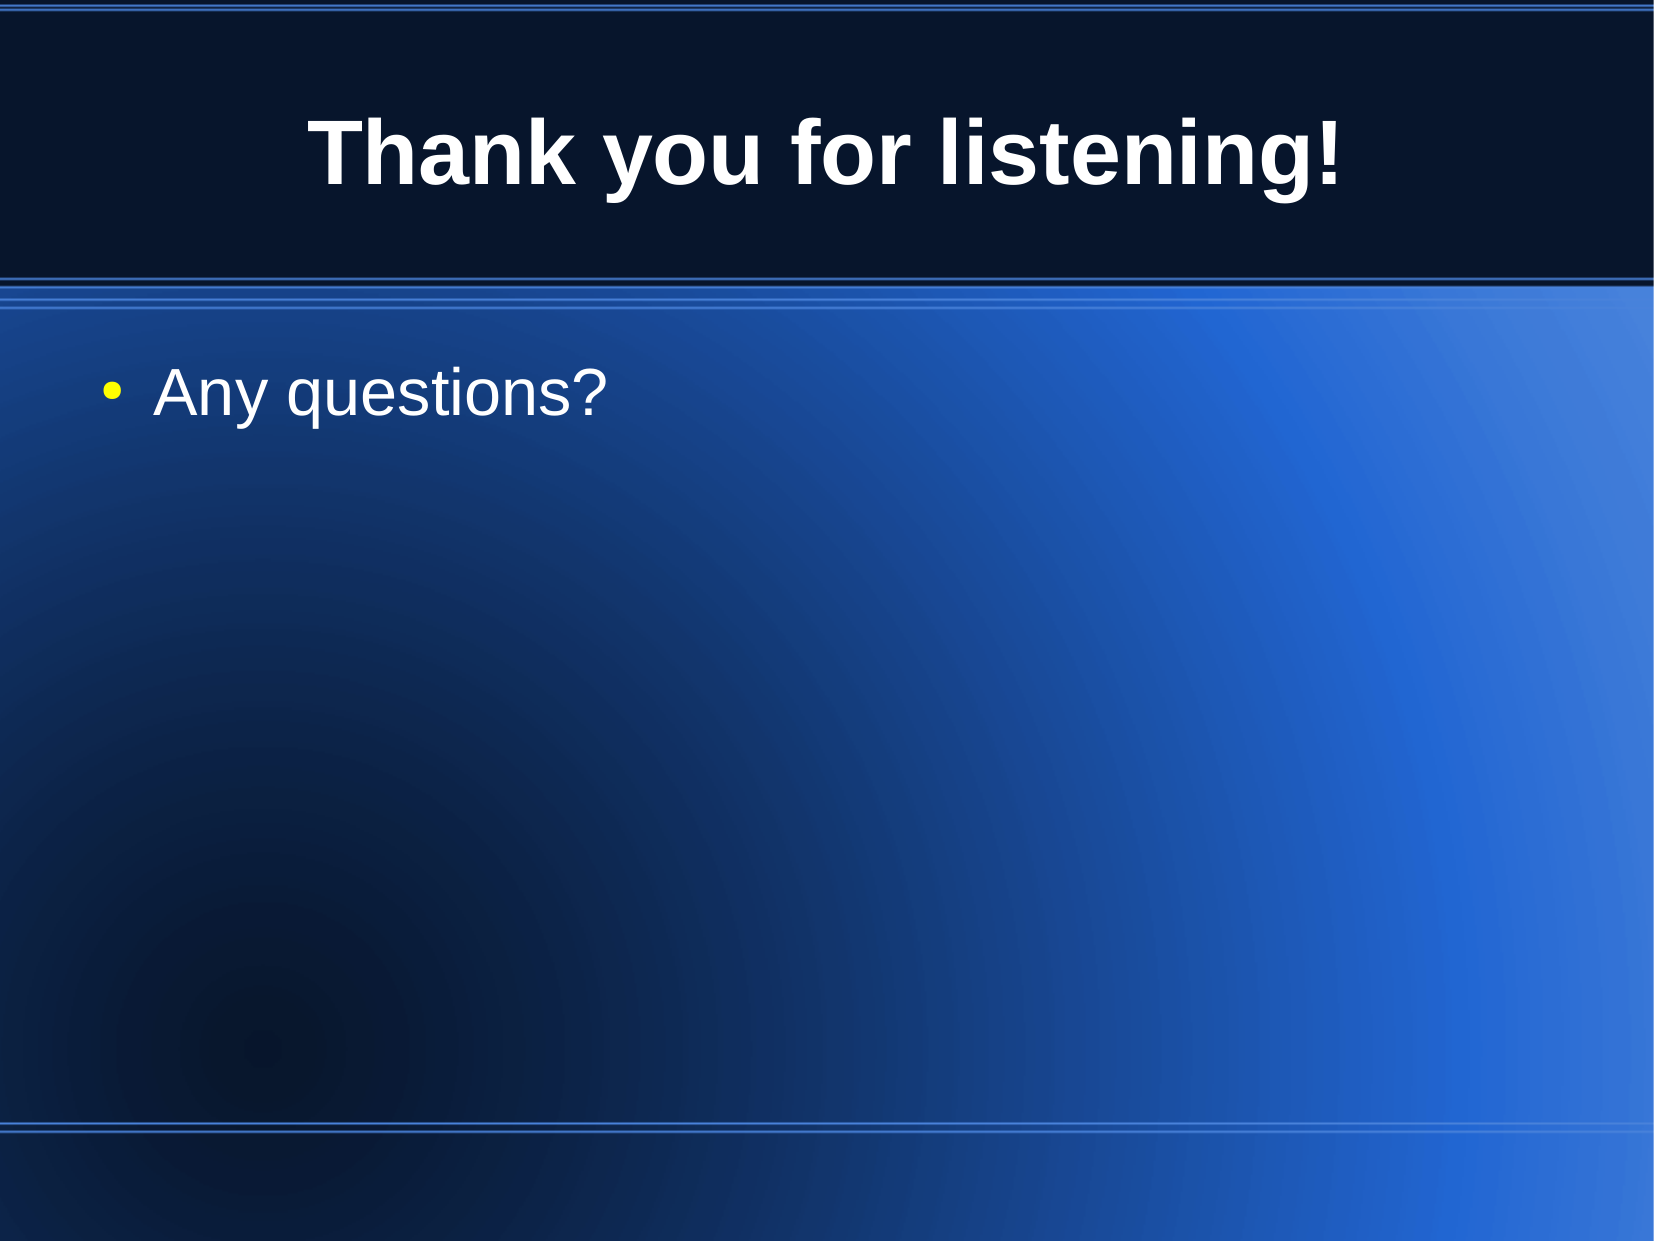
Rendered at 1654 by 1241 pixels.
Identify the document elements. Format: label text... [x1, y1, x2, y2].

list Any questions? [82, 355, 1571, 1058]
picture [0, 0, 1654, 1241]
title Thank you for listening! [82, 49, 1571, 257]
